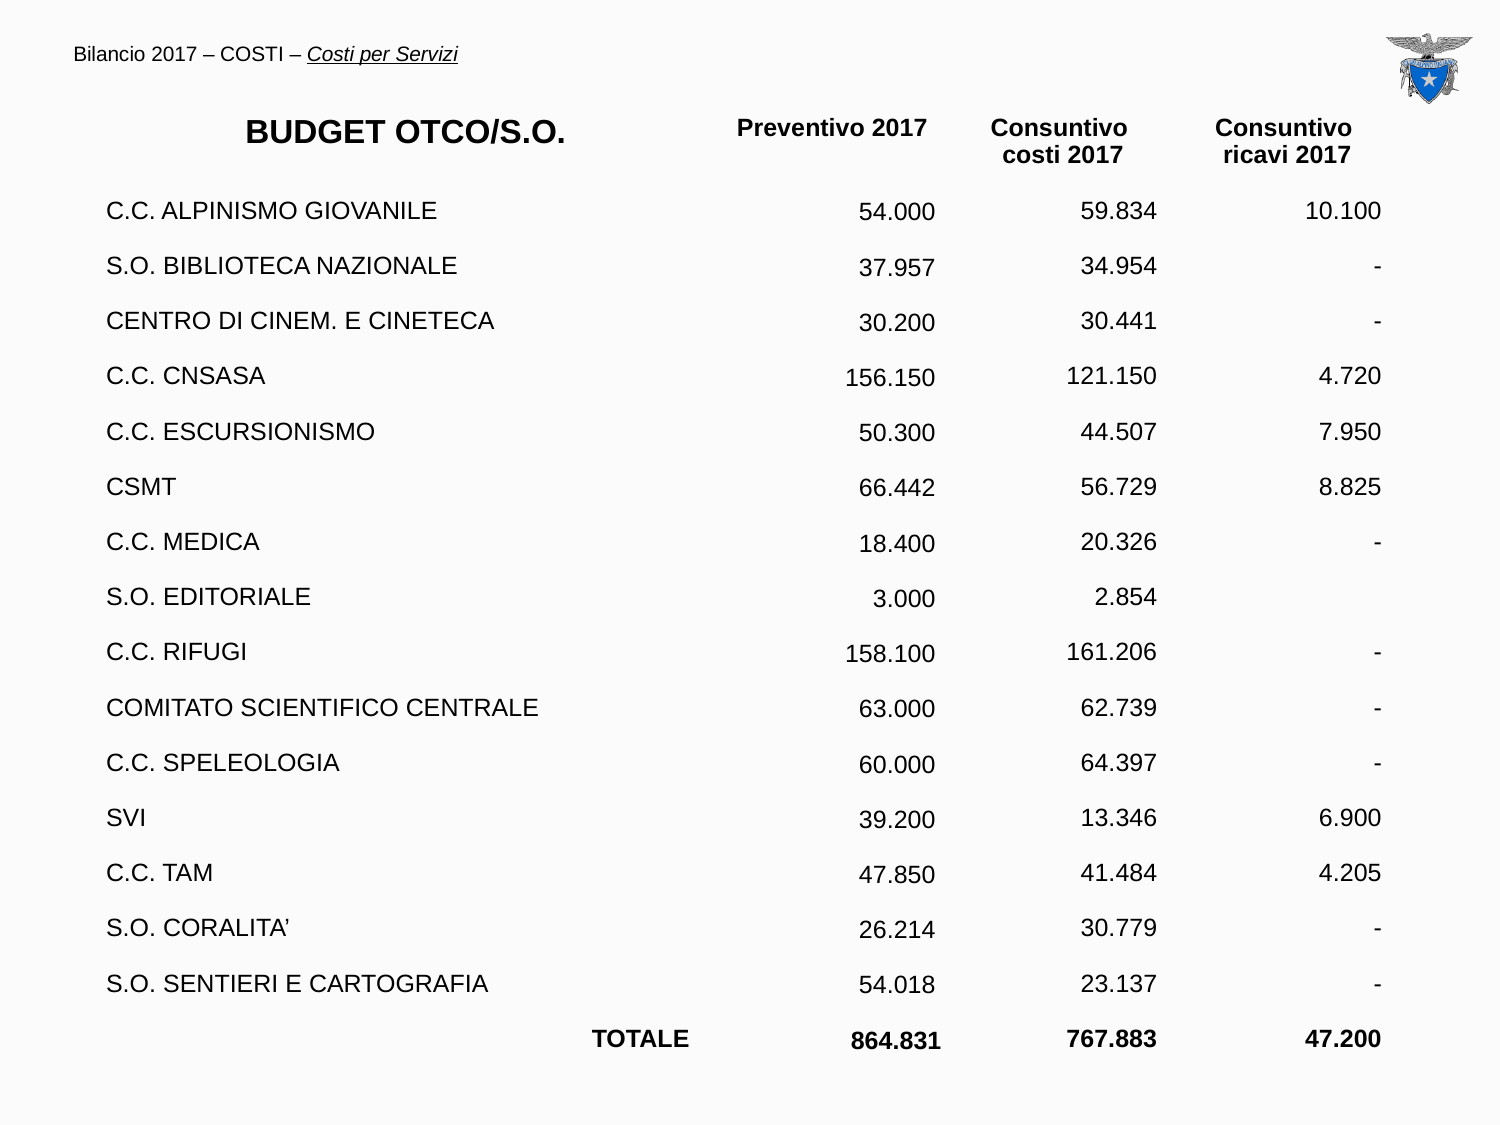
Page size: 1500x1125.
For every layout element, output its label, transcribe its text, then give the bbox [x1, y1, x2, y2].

table_cell - [1175, 528, 1400, 583]
table_cell 30.779 [951, 914, 1175, 969]
table_cell 30.200 [714, 307, 951, 362]
table_cell - [1175, 307, 1400, 362]
table_cell - [1175, 638, 1400, 693]
table_cell - [1175, 914, 1400, 969]
table_cell 8.825 [1175, 472, 1400, 528]
table_cell C.C. ALPINISMO GIOVANILE [88, 196, 714, 252]
table_cell 864.831 [714, 1025, 951, 1080]
table_cell 54.018 [714, 969, 951, 1025]
table_cell [1175, 583, 1400, 638]
table_cell C.C. MEDICA [88, 528, 714, 583]
table_cell 54.000 [714, 196, 951, 252]
table_cell 18.400 [714, 528, 951, 583]
table_cell 59.834 [951, 196, 1175, 252]
table_cell 66.442 [714, 472, 951, 528]
table_cell 6.900 [1175, 804, 1400, 859]
table_cell 44.507 [951, 417, 1175, 472]
table_cell 158.100 [714, 638, 951, 693]
table_cell 56.729 [951, 472, 1175, 528]
table_cell C.C. ESCURSIONISMO [88, 417, 714, 472]
table_header Consuntivo ricavi 2017 [1175, 112, 1400, 196]
table_cell 156.150 [714, 362, 951, 417]
table_cell 20.326 [951, 528, 1175, 583]
table_cell 767.883 [951, 1025, 1175, 1080]
table_cell 60.000 [714, 749, 951, 804]
picture [1382, 29, 1477, 112]
table_cell 2.854 [951, 583, 1175, 638]
text_box Bilancio 2017 – COSTI – Costi per Servizi [58, 35, 504, 76]
table_cell - [1175, 693, 1400, 749]
table_header Preventivo 2017 [714, 112, 951, 196]
table_cell 4.205 [1175, 859, 1400, 914]
table_cell 121.150 [951, 362, 1175, 417]
table_cell C.C. RIFUGI [88, 638, 714, 693]
table_cell S.O. CORALITA’ [88, 914, 714, 969]
table_cell 26.214 [714, 914, 951, 969]
table_header BUDGET OTCO/S.O. [88, 112, 714, 196]
table_cell COMITATO SCIENTIFICO CENTRALE [88, 693, 714, 749]
table_cell 7.950 [1175, 417, 1400, 472]
table_cell TOTALE [88, 1025, 714, 1080]
table_cell - [1175, 749, 1400, 804]
table_cell SVI [88, 804, 714, 859]
table_cell S.O. SENTIERI E CARTOGRAFIA [88, 969, 714, 1025]
table_cell S.O. BIBLIOTECA NAZIONALE [88, 252, 714, 307]
table_cell C.C. TAM [88, 859, 714, 914]
table_header Consuntivo costi 2017 [951, 112, 1175, 196]
table_cell 64.397 [951, 749, 1175, 804]
table_cell 37.957 [714, 252, 951, 307]
table_cell 50.300 [714, 417, 951, 472]
table_cell 23.137 [951, 969, 1175, 1025]
table_cell 30.441 [951, 307, 1175, 362]
table_cell CSMT [88, 472, 714, 528]
table_cell 47.200 [1175, 1025, 1400, 1080]
table_cell 4.720 [1175, 362, 1400, 417]
table_cell 62.739 [951, 693, 1175, 749]
table_cell CENTRO DI CINEM. E CINETECA [88, 307, 714, 362]
table_cell 13.346 [951, 804, 1175, 859]
table_cell 47.850 [714, 859, 951, 914]
table_cell 10.100 [1175, 196, 1400, 252]
table_cell 34.954 [951, 252, 1175, 307]
table_cell C.C. CNSASA [88, 362, 714, 417]
table_cell 161.206 [951, 638, 1175, 693]
table_cell - [1175, 969, 1400, 1025]
table_cell S.O. EDITORIALE [88, 583, 714, 638]
table_cell 41.484 [951, 859, 1175, 914]
table_cell - [1175, 252, 1400, 307]
table_cell 39.200 [714, 804, 951, 859]
table_cell C.C. SPELEOLOGIA [88, 749, 714, 804]
table_cell 3.000 [714, 583, 951, 638]
table_cell 63.000 [714, 693, 951, 749]
